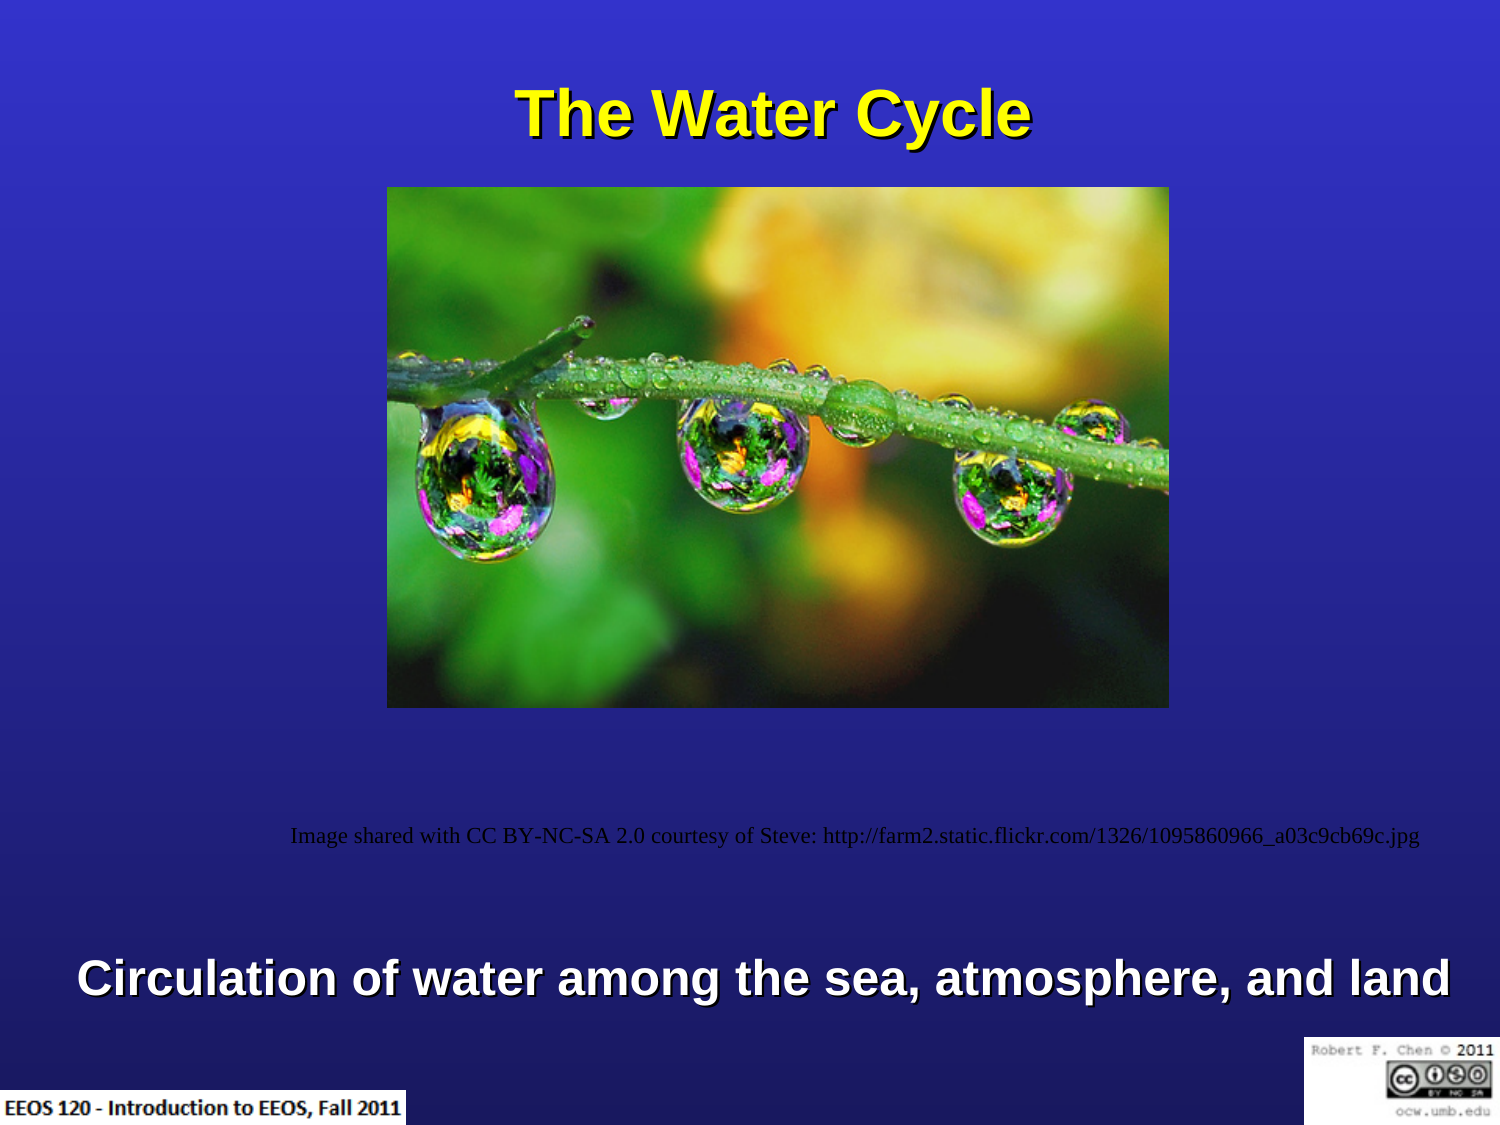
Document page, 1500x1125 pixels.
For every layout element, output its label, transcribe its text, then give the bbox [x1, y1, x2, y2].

text_box Image shared with CC BY-NC-SA 2.0 courtesy of Steve: http://farm2.static.flickr.com/1326/1095860966_a03c9cb69c.jpg [275, 812, 1437, 856]
text_box The Water Cycle [500, 62, 1049, 158]
picture [0, 1090, 406, 1125]
picture [1304, 1037, 1500, 1125]
text_box Circulation of water among the sea, atmosphere, and land [61, 937, 1468, 1013]
picture [387, 187, 1169, 708]
